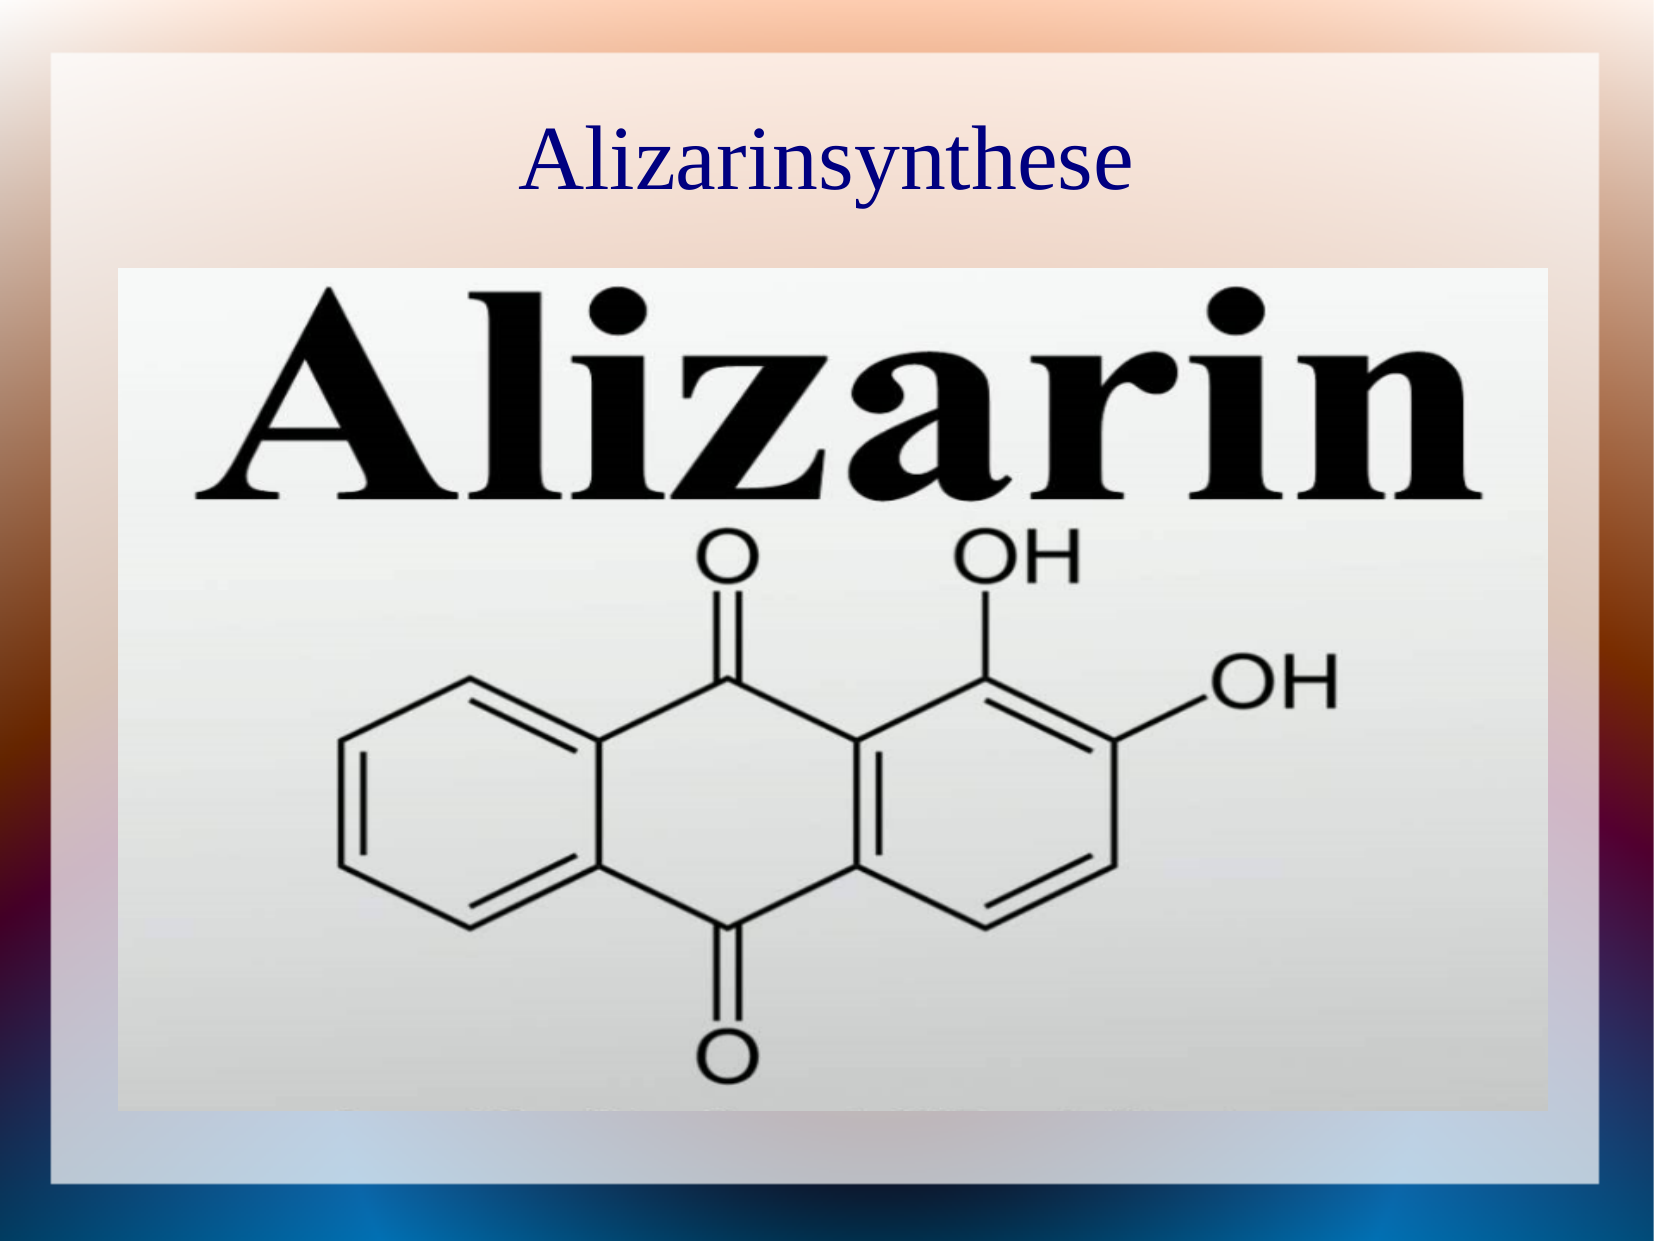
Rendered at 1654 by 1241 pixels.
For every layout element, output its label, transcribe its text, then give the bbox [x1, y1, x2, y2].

picture [0, 0, 1654, 1241]
title Alizarinsynthese [82, 55, 1571, 263]
